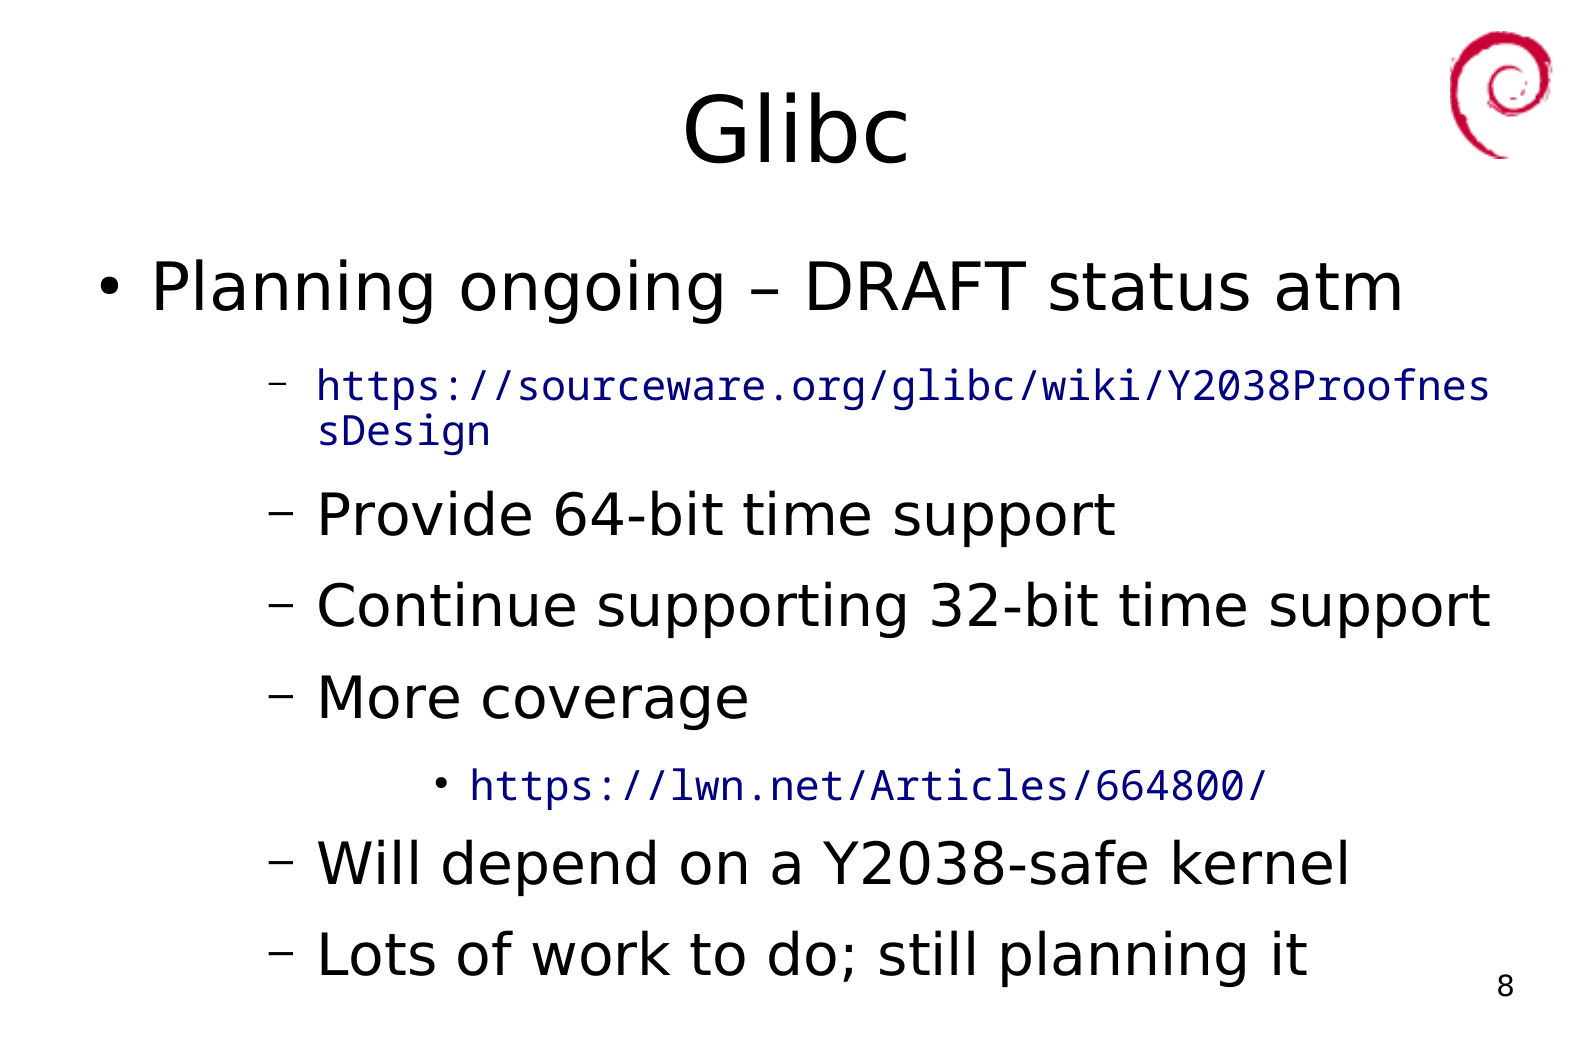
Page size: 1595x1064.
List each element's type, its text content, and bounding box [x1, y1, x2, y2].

picture [1450, 31, 1555, 159]
text_box [79, 248, 1515, 951]
title Glibc [79, 42, 1515, 220]
